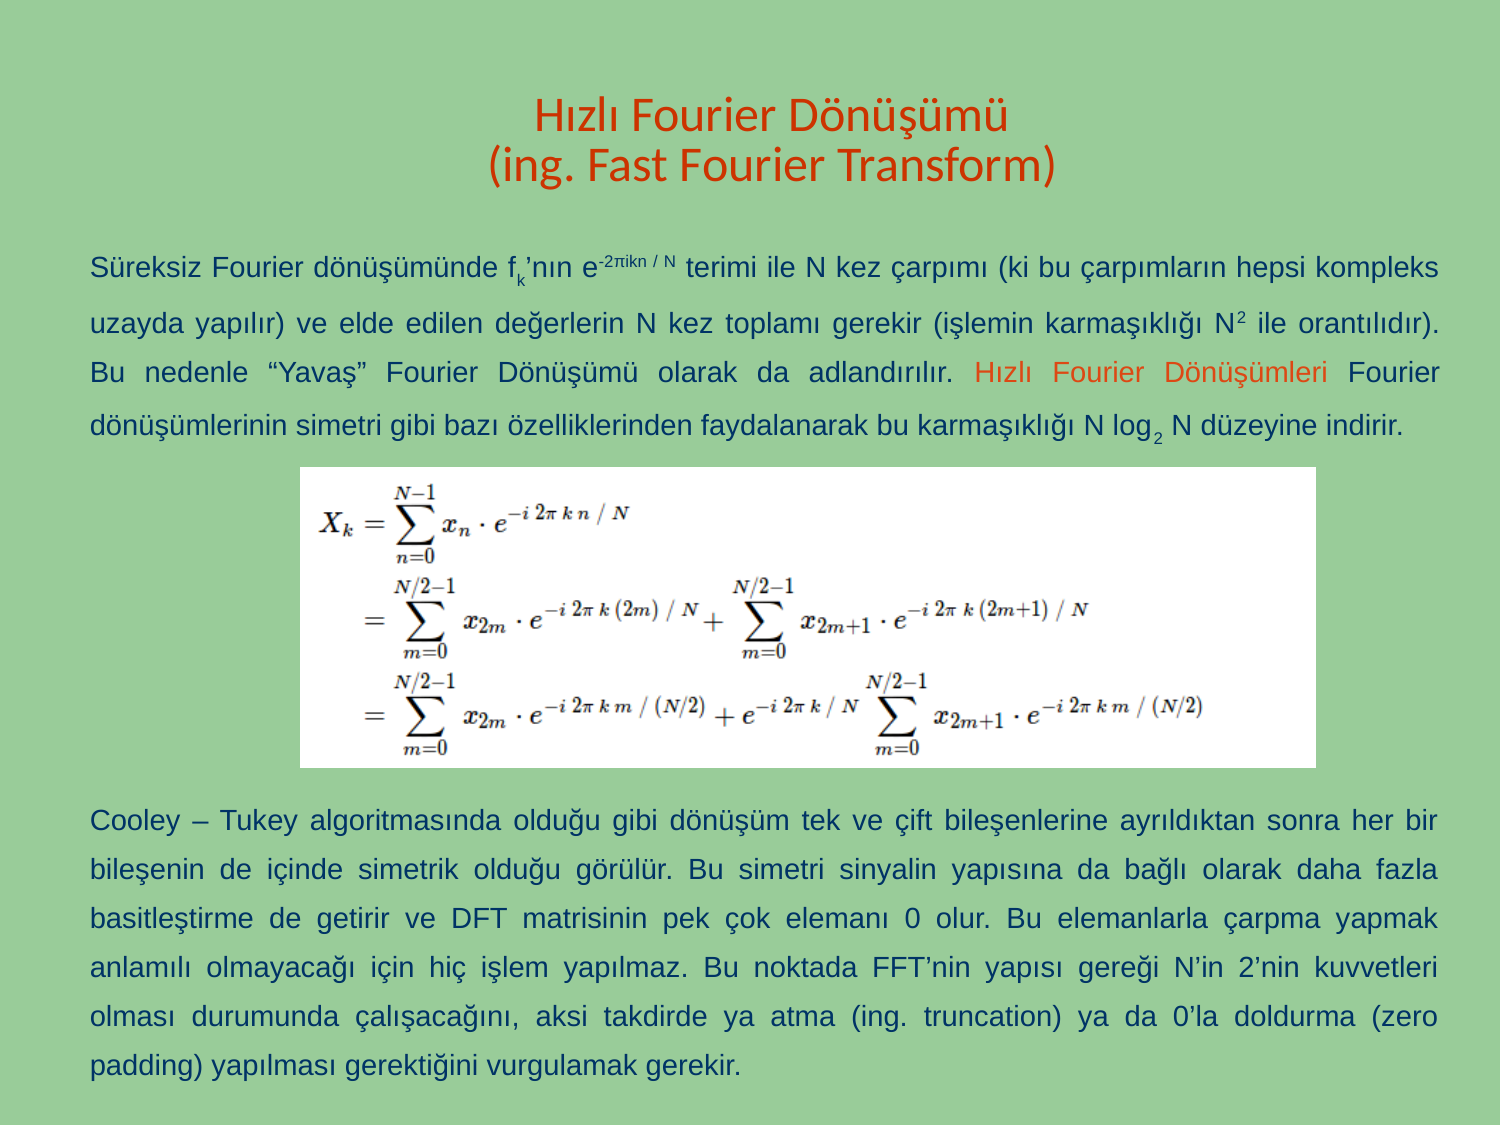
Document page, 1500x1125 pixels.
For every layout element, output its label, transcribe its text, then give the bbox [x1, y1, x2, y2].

picture [300, 467, 1316, 768]
text_box Cooley – Tukey algoritmasında olduğu gibi dönüşüm tek ve çift bileşenlerine ayrıldıktan sonra her bir bileşenin de içinde simetrik olduğu görülür. Bu simetri sinyalin yapısına da bağlı olarak daha fazla basitleştirme de getirir ve DFT matrisinin pek çok elemanı 0 olur. Bu elemanlarla çarpma yapmak anlamılı olmayacağı için hiç işlem yapılmaz. Bu noktada FFT’nin yapısı gereği N’in 2’nin kuvvetleri olması durumunda çalışacağını, aksi takdirde ya atma (ing. truncation) ya da 0’la doldurma (zero padding) yapılması gerektiğini vurgulamak gerekir. [75, 780, 1456, 1090]
title Hızlı Fourier Dönüşümü (ing. Fast Fourier Transform) [135, 87, 1410, 200]
text_box Süreksiz Fourier dönüşümünde fk’nın e-2πikn / N terimi ile N kez çarpımı (ki bu çarpımların hepsi kompleks uzayda yapılır) ve elde edilen değerlerin N kez toplamı gerekir (işlemin karmaşıklığı N2 ile orantılıdır). Bu nedenle “Yavaş” Fourier Dönüşümü olarak da adlandırılır. Hızlı Fourier Dönüşümleri Fourier dönüşümlerinin simetri gibi bazı özelliklerinden faydalanarak bu karmaşıklığı N log2 N düzeyine indirir. [75, 223, 1456, 456]
